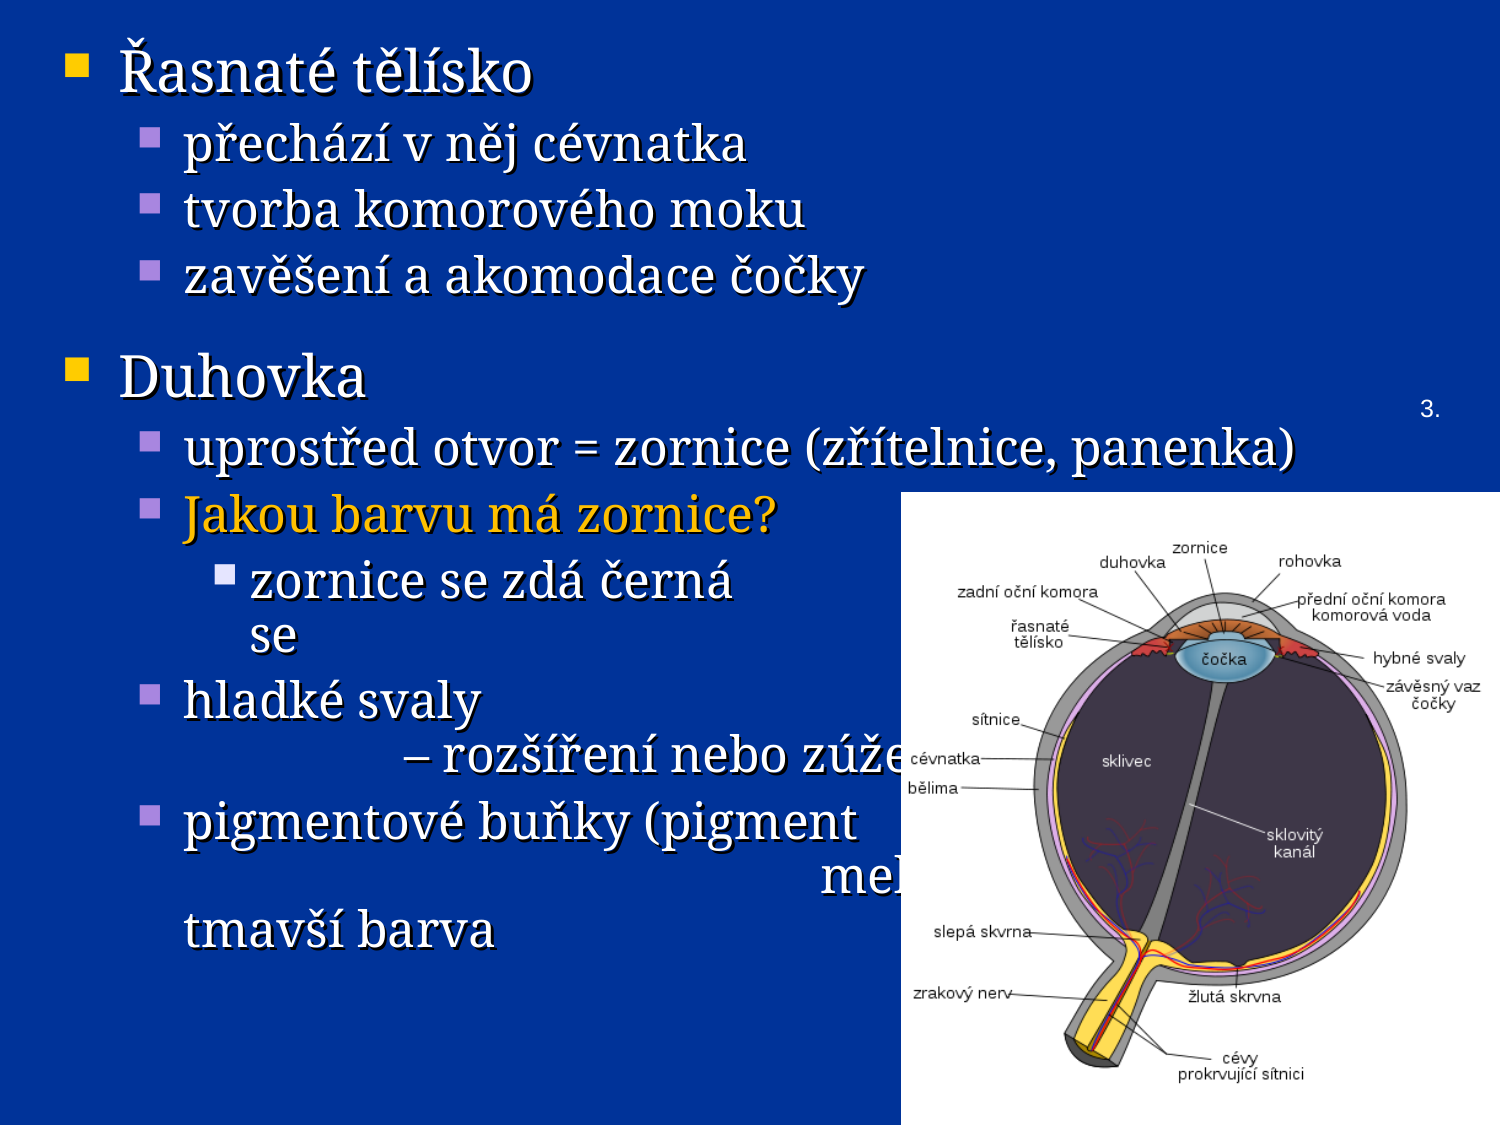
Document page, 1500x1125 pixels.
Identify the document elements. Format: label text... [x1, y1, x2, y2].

picture [901, 492, 1500, 1125]
list Řasnaté tělísko přechází v něj cévnatka tvorba komorového moku zavěšení a akomodace čočky Duhovka uprostřed otvor = zornice (zřítelnice, panenka) Jakou barvu má zornice? zornice se zdá černá zdá se hladké svaly – rozšíření nebo zúžení zornice pigmentové buňky (pigment melanin – čím více, tím tmavší barva očí) [46, 35, 1409, 1067]
text_box 3. [1405, 385, 1500, 431]
